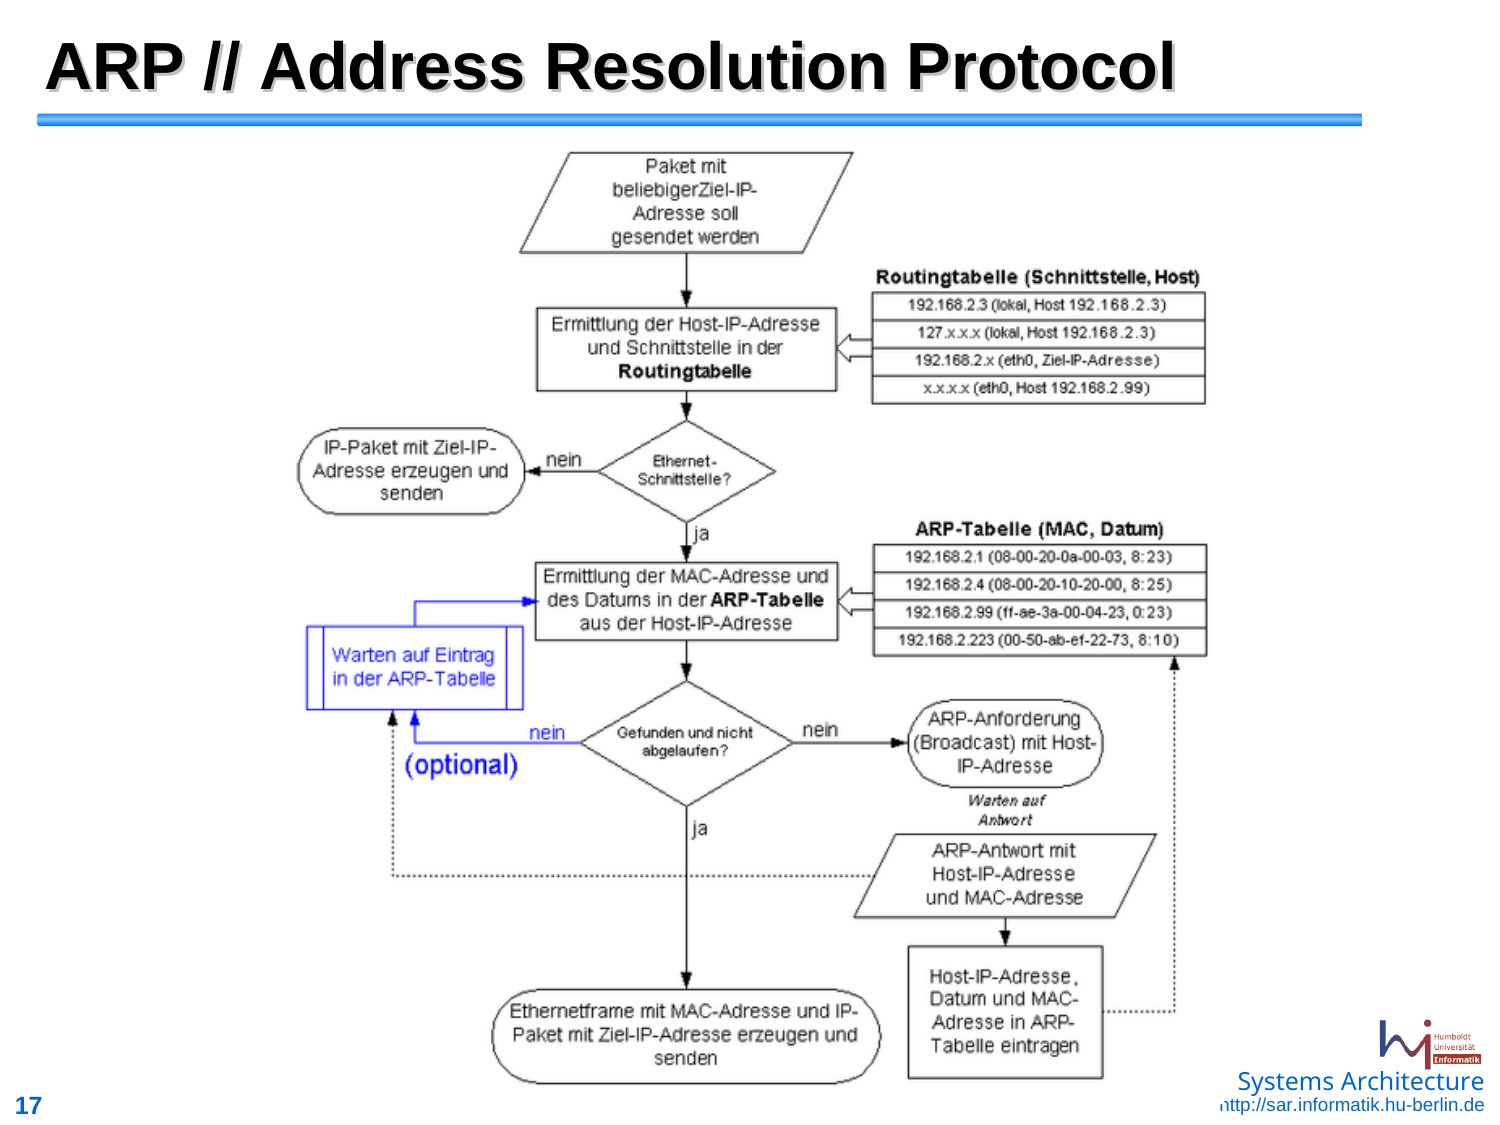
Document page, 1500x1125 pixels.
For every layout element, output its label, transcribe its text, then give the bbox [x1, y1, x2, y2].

picture [276, 133, 1224, 1104]
picture [1376, 1016, 1483, 1071]
title ARP // Address Resolution Protocol [29, 20, 1500, 114]
